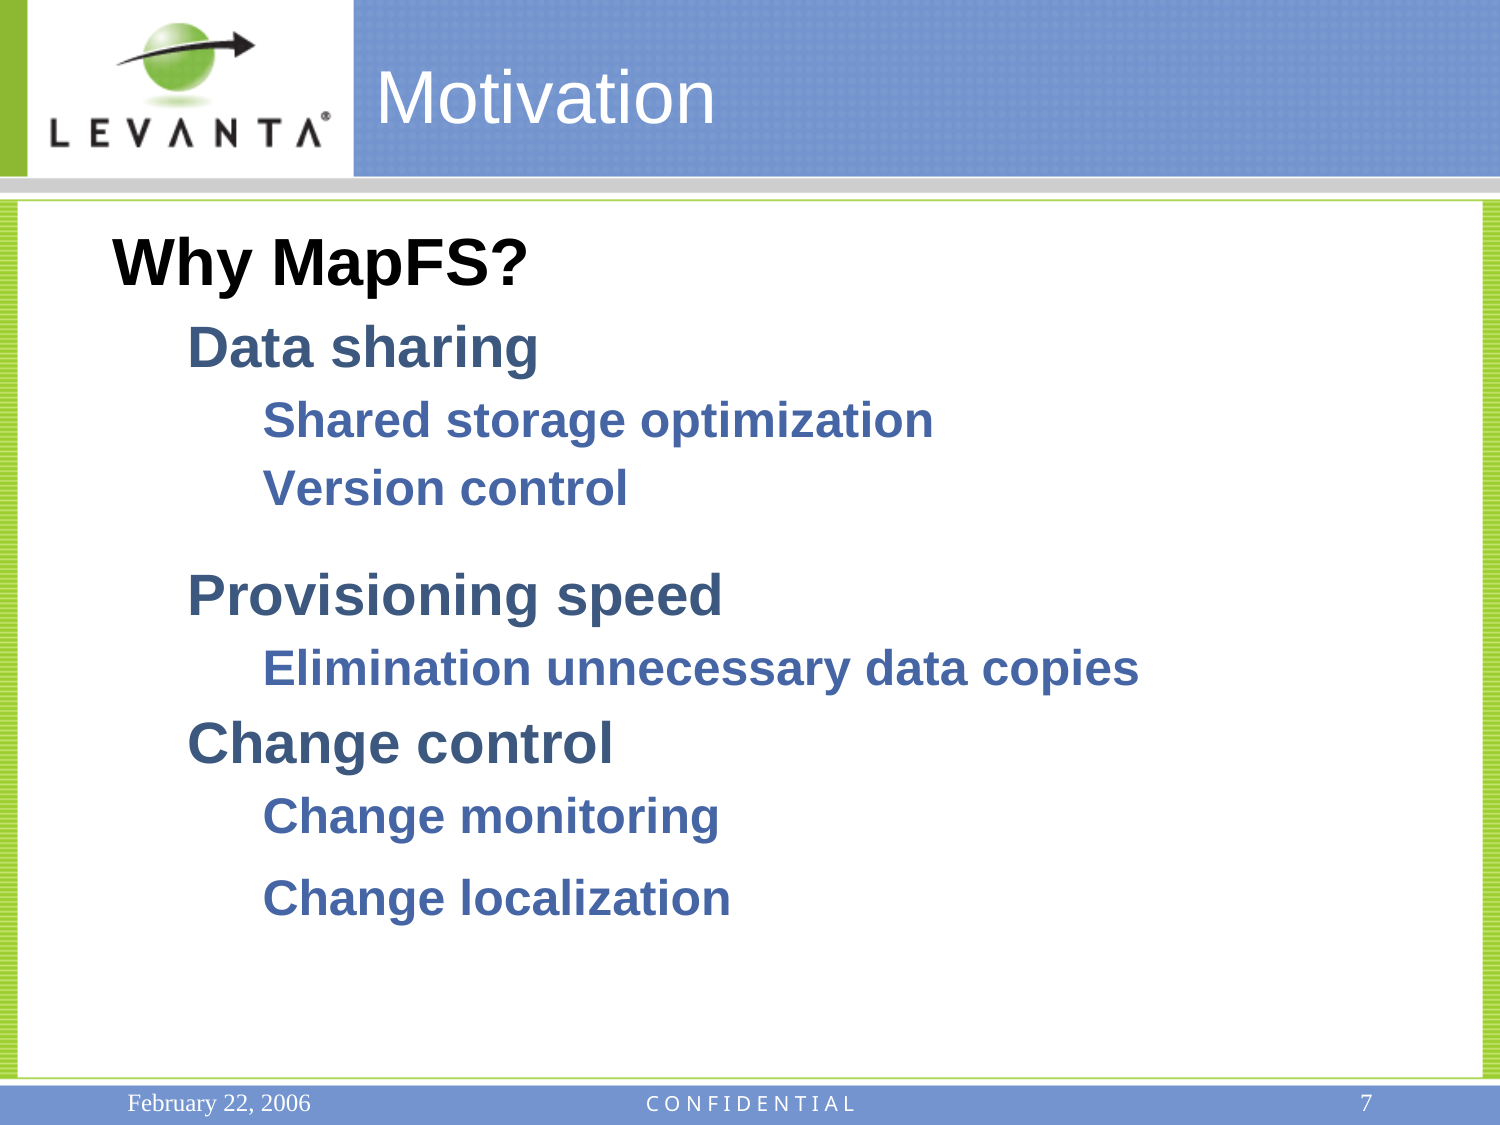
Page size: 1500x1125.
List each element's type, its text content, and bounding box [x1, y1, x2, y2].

picture [0, 0, 1500, 1125]
list Why MapFS? Data sharing Shared storage optimization Version control Provisioning speed Elimination unnecessary data copies Change control Change monitoring Change localization [112, 224, 1388, 1051]
title Motivation [374, 0, 1463, 175]
